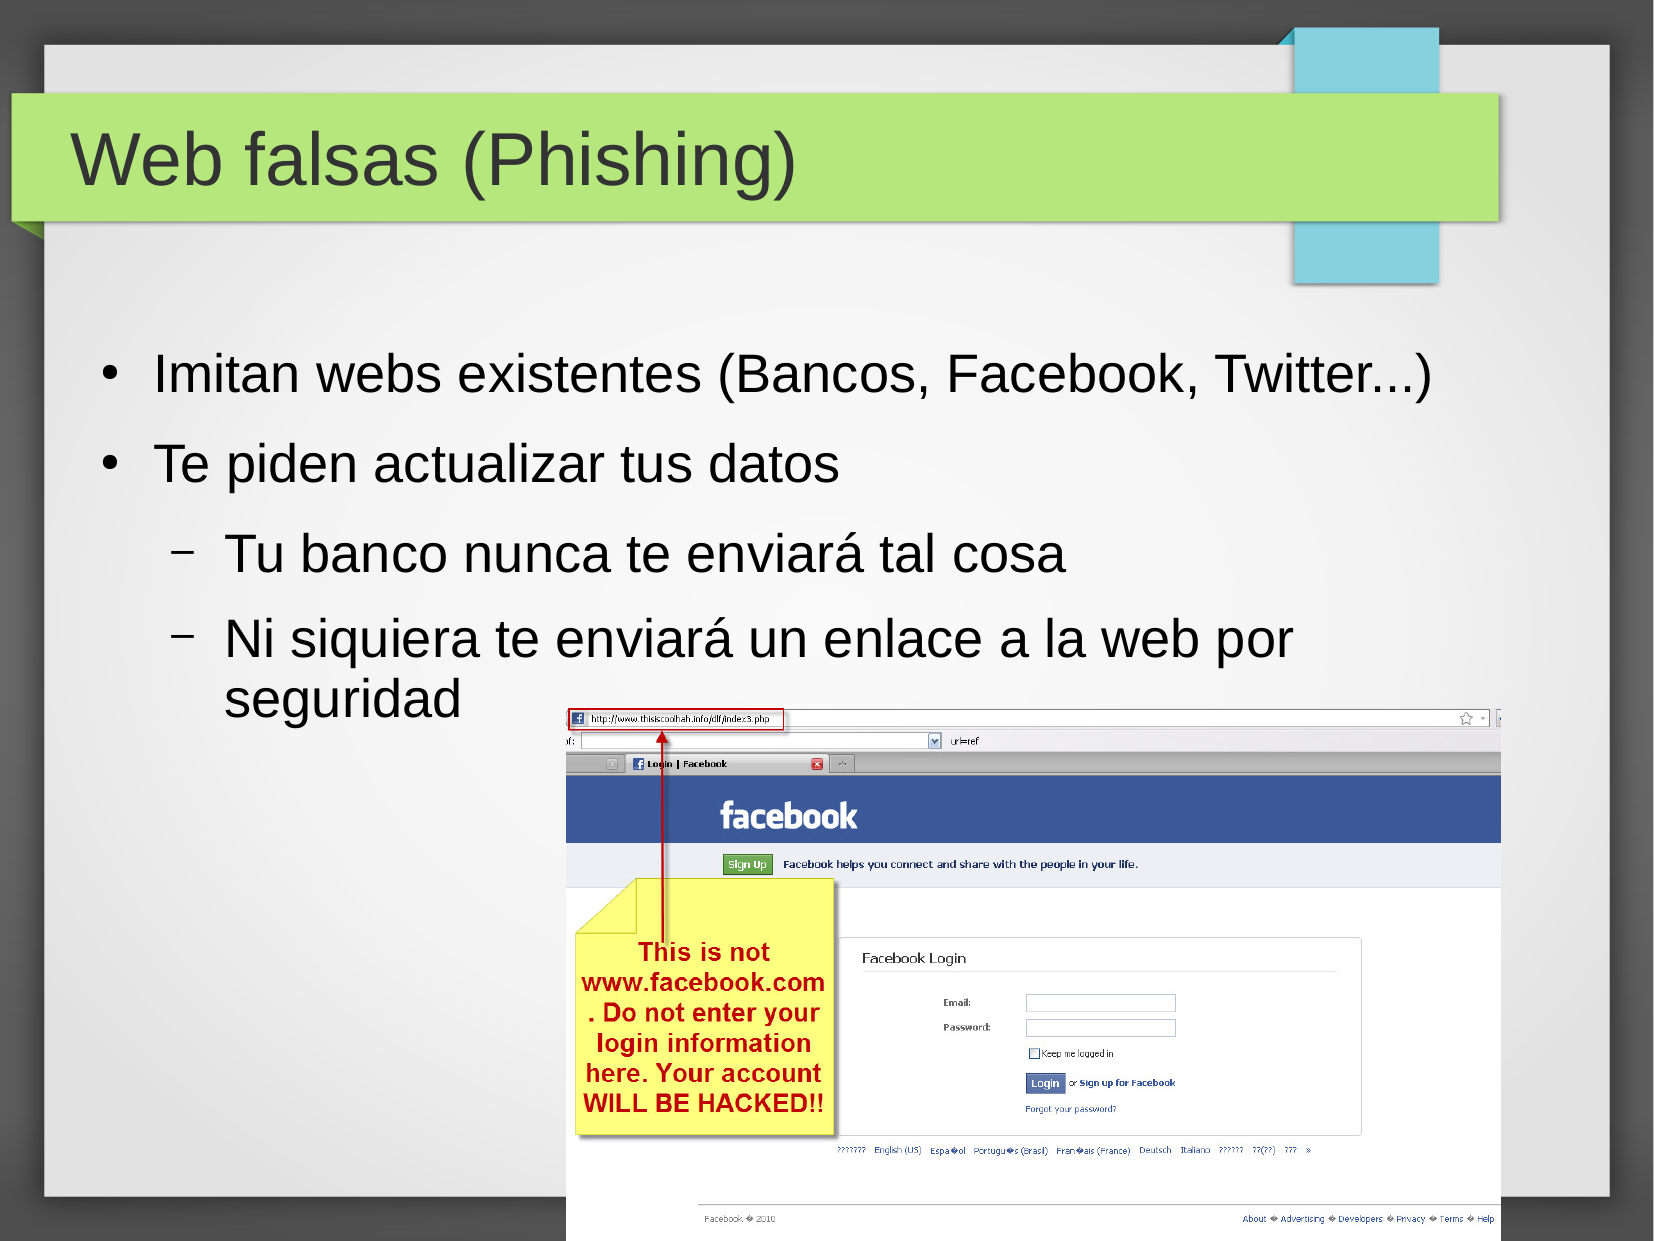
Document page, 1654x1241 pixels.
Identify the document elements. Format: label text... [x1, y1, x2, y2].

list Imitan webs existentes (Bancos, Facebook, Twitter...) Te piden actualizar tus datos Tu banco nunca te enviará tal cosa Ni siquiera te enviará un enlace a la web por seguridad [82, 343, 1538, 1063]
title Web falsas (Phishing) [70, 106, 1229, 213]
picture [0, 0, 1654, 1241]
